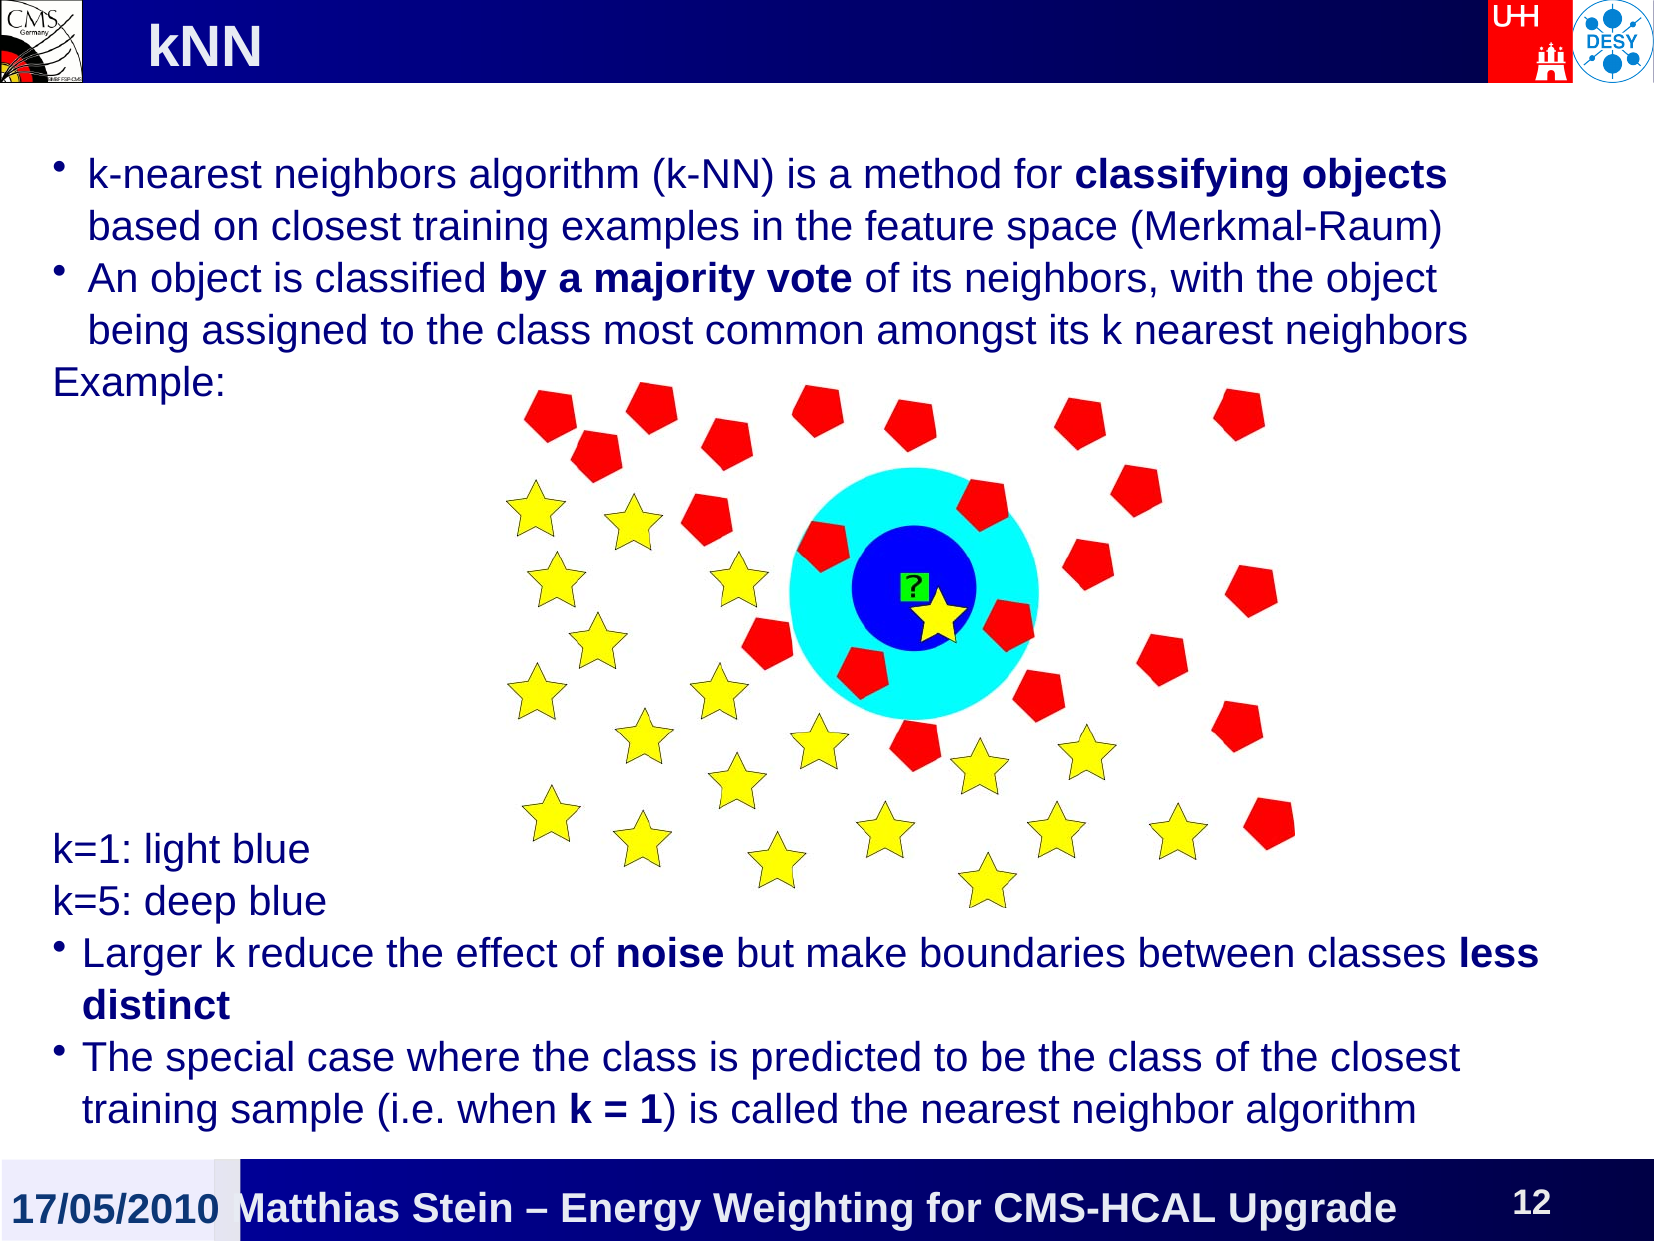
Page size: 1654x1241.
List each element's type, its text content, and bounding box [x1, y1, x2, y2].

text_box k-nearest neighbors algorithm (k-NN) is a method for classifying objects based on closest training examples in the feature space (Merkmal-Raum) An object is classified by a majority vote of its neighbors, with the object being assigned to the class most common amongst its k nearest neighbors Example: k=1: light blue k=5: deep blue Larger k reduce the effect of noise but make boundaries between classes less distinct The special case where the class is predicted to be the class of the closest training sample (i.e. when k = 1) is called the nearest neighbor algorithm [37, 137, 1567, 1140]
title kNN [147, 4, 1477, 78]
picture [0, 0, 83, 83]
picture [1488, 0, 1654, 83]
